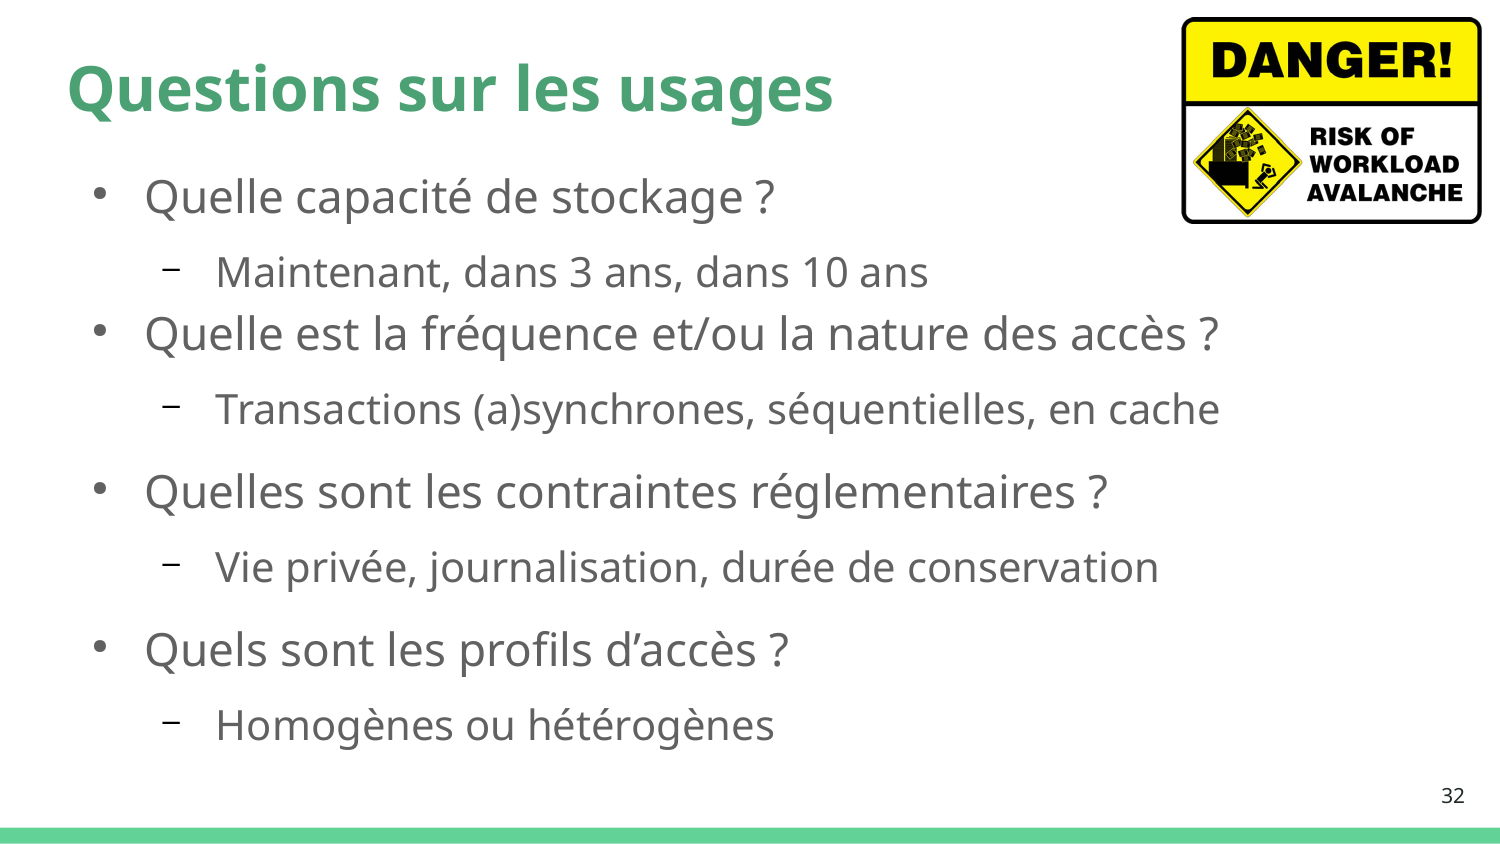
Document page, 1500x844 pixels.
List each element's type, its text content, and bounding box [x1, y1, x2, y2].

list Quelle capacité de stockage ? Maintenant, dans 3 ans, dans 10 ans Quelle est la fréquence et/ou la nature des accès ? Transactions (a)synchrones, séquentielles, en cache Quelles sont les contraintes réglementaires ? Vie privée, journalisation, durée de conservation Quels sont les profils d’accès ? Homogènes ou hétérogènes [59, 144, 1359, 798]
picture [1181, 17, 1482, 224]
slide_number <numéro> [1389, 764, 1480, 830]
title Questions sur les usages [51, 23, 1181, 117]
